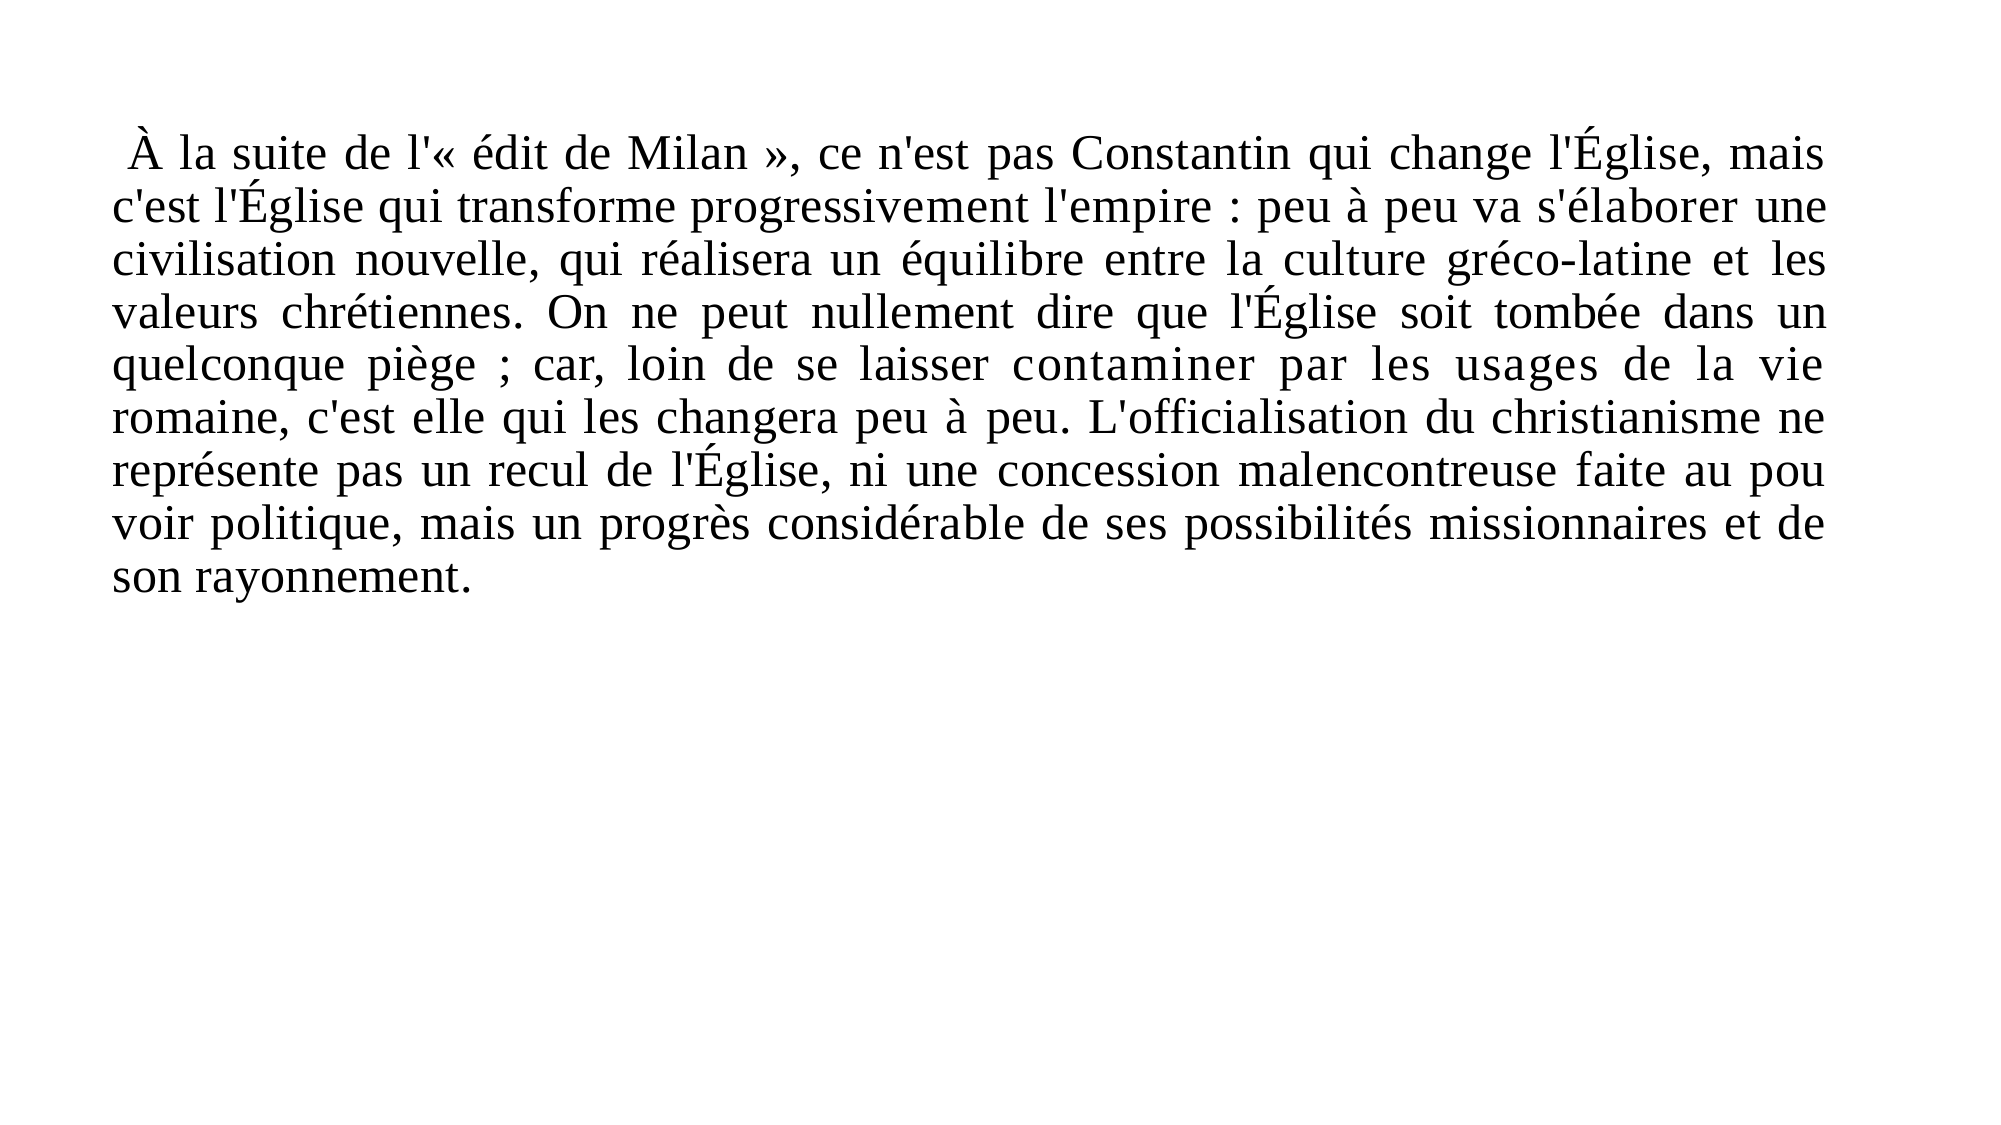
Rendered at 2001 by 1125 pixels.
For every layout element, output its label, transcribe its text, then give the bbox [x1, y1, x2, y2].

text_box À la suite de l'« édit de Milan », ce n'est pas Constantin qui change l'Église, mais c'est l'Église qui transforme progressive­ment l'empire : peu à peu va s'élaborer une civilisation nouvelle, qui réalisera un équilibre entre la culture gréco-latine et les valeurs chrétiennes. On ne peut nulle­ment dire que l'Église soit tombée dans un quelconque piège ; car, loin de se laisser contaminer par les usages de la vie romaine, c'est elle qui les changera peu à peu. L'officialisation du christianisme ne représente pas un recul de l'Église, ni une concession malencontreuse faite au pou­voir politique, mais un progrès considéra­ble de ses possibilités missionnaires et de son rayonnement. [97, 120, 1852, 616]
